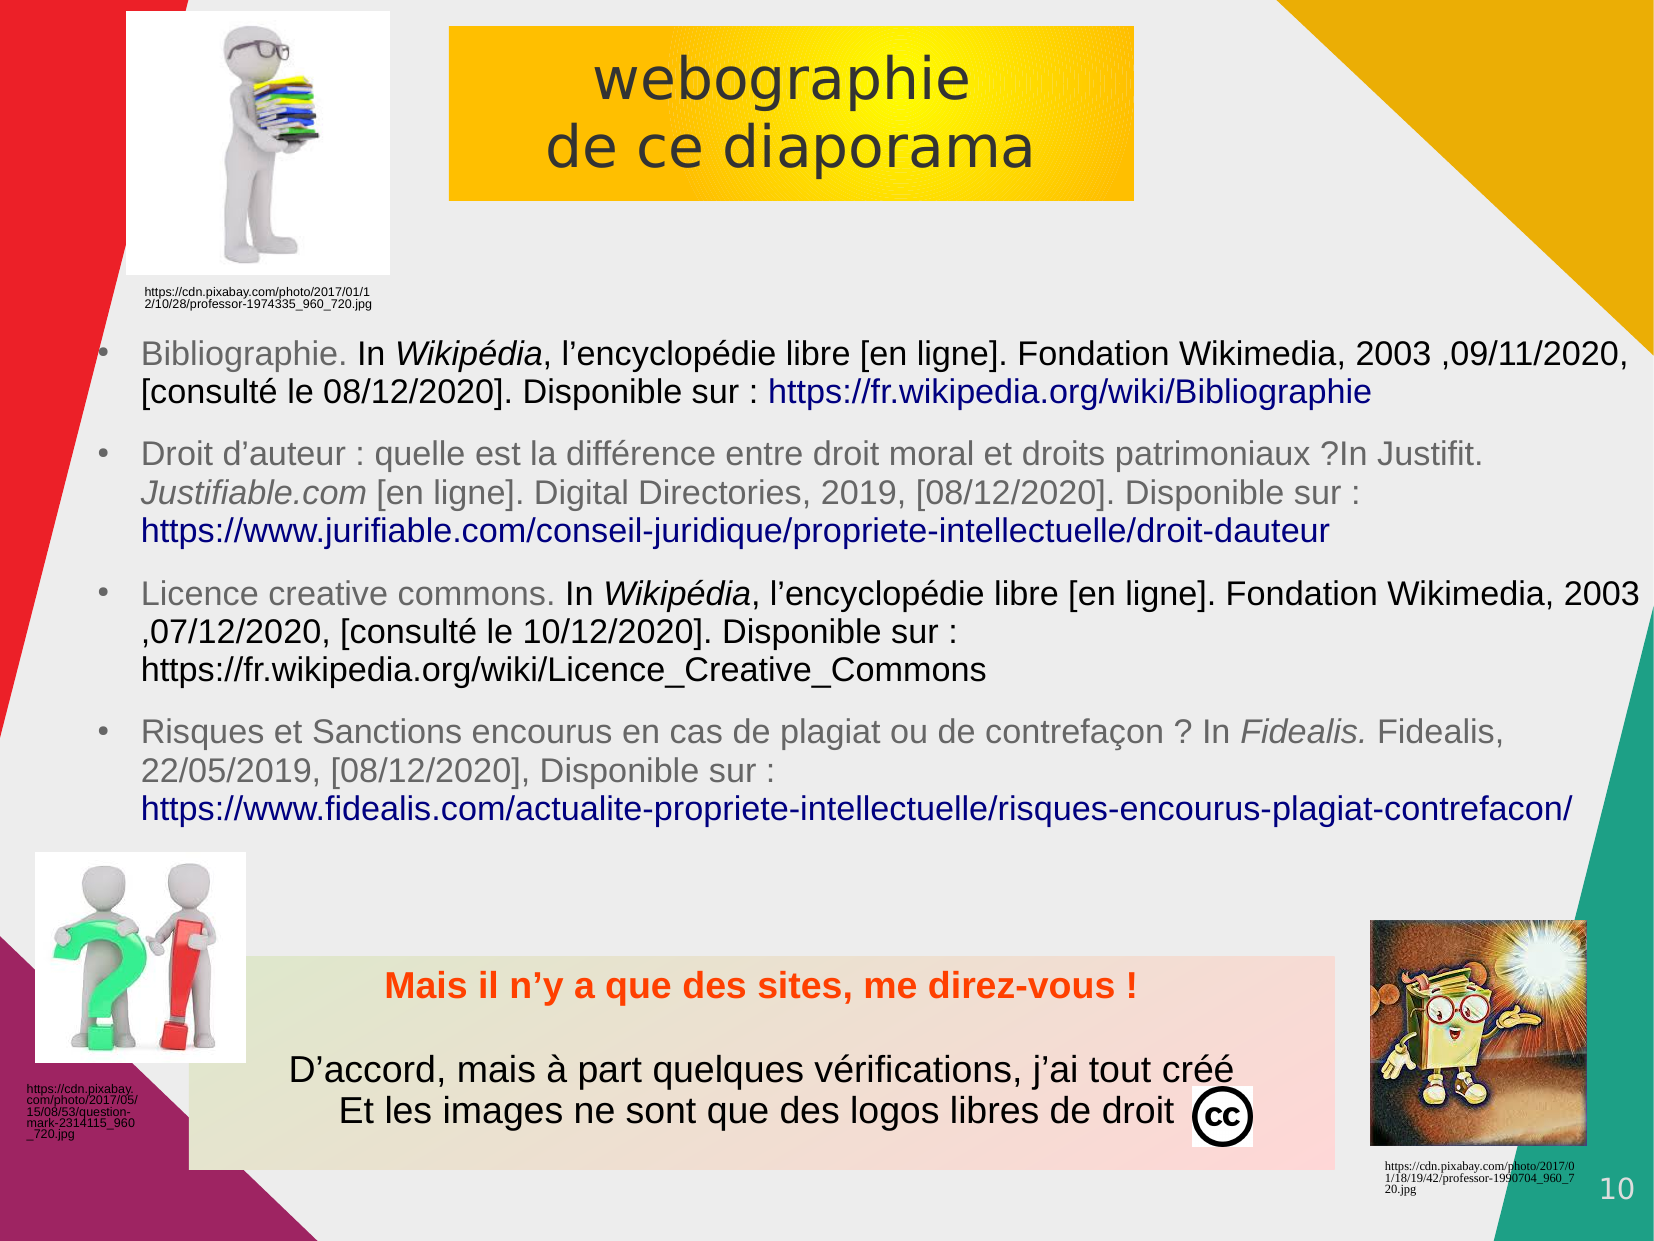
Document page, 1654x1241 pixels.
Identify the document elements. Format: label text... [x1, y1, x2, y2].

picture [126, 11, 390, 275]
picture [1370, 920, 1587, 1146]
text_box https://cdn.pixabay.com/photo/2017/05/15/08/53/question-mark-2314115_960_720.jpg [11, 1074, 154, 1146]
text_box https://cdn.pixabay.com/photo/2017/01/12/10/28/professor-1974335_960_720.jpg [129, 278, 390, 319]
picture [35, 852, 246, 1063]
text_box Mais il n’y a que des sites, me direz-vous ! D’accord, mais à part quelques vérifications, j’ai tout créé Et les images ne sont que des logos libres de droit [188, 956, 1335, 1170]
text_box https://cdn.pixabay.com/photo/2017/01/18/19/42/professor-1990704_960_720.jpg [1370, 1152, 1595, 1205]
title webographie de ce diaporama [448, 26, 1134, 201]
list Bibliographie. In Wikipédia, l’encyclopédie libre [en ligne]. Fondation Wikimedia, 2003 ,09/11/2020, [consulté le 08/12/2020]. Disponible sur : https://fr.wikipedia.org/wiki/Bibliographie Droit d’auteur : quelle est la différence entre droit moral et droits patrimoniaux ?In Justifit. Justifiable.com [en ligne]. Digital Directories, 2019, [08/12/2020]. Disponible sur : https://www.jurifiable.com/conseil-juridique/propriete-intellectuelle/droit-dauteur Licence creative commons. In Wikipédia, l’encyclopédie libre [en ligne]. Fondation Wikimedia, 2003 ,07/12/2020, [consulté le 10/12/2020]. Disponible sur : https://fr.wikipedia.org/wiki/Licence_Creative_Commons Risques et Sanctions encourus en cas de plagiat ou de contrefaçon ? In Fidealis. Fidealis, 22/05/2019, [08/12/2020], Disponible sur : https://www.fidealis.com/actualite-propriete-intellectuelle/risques-encourus-plagiat-contrefacon/ [82, 271, 1642, 839]
picture [1192, 1086, 1253, 1147]
